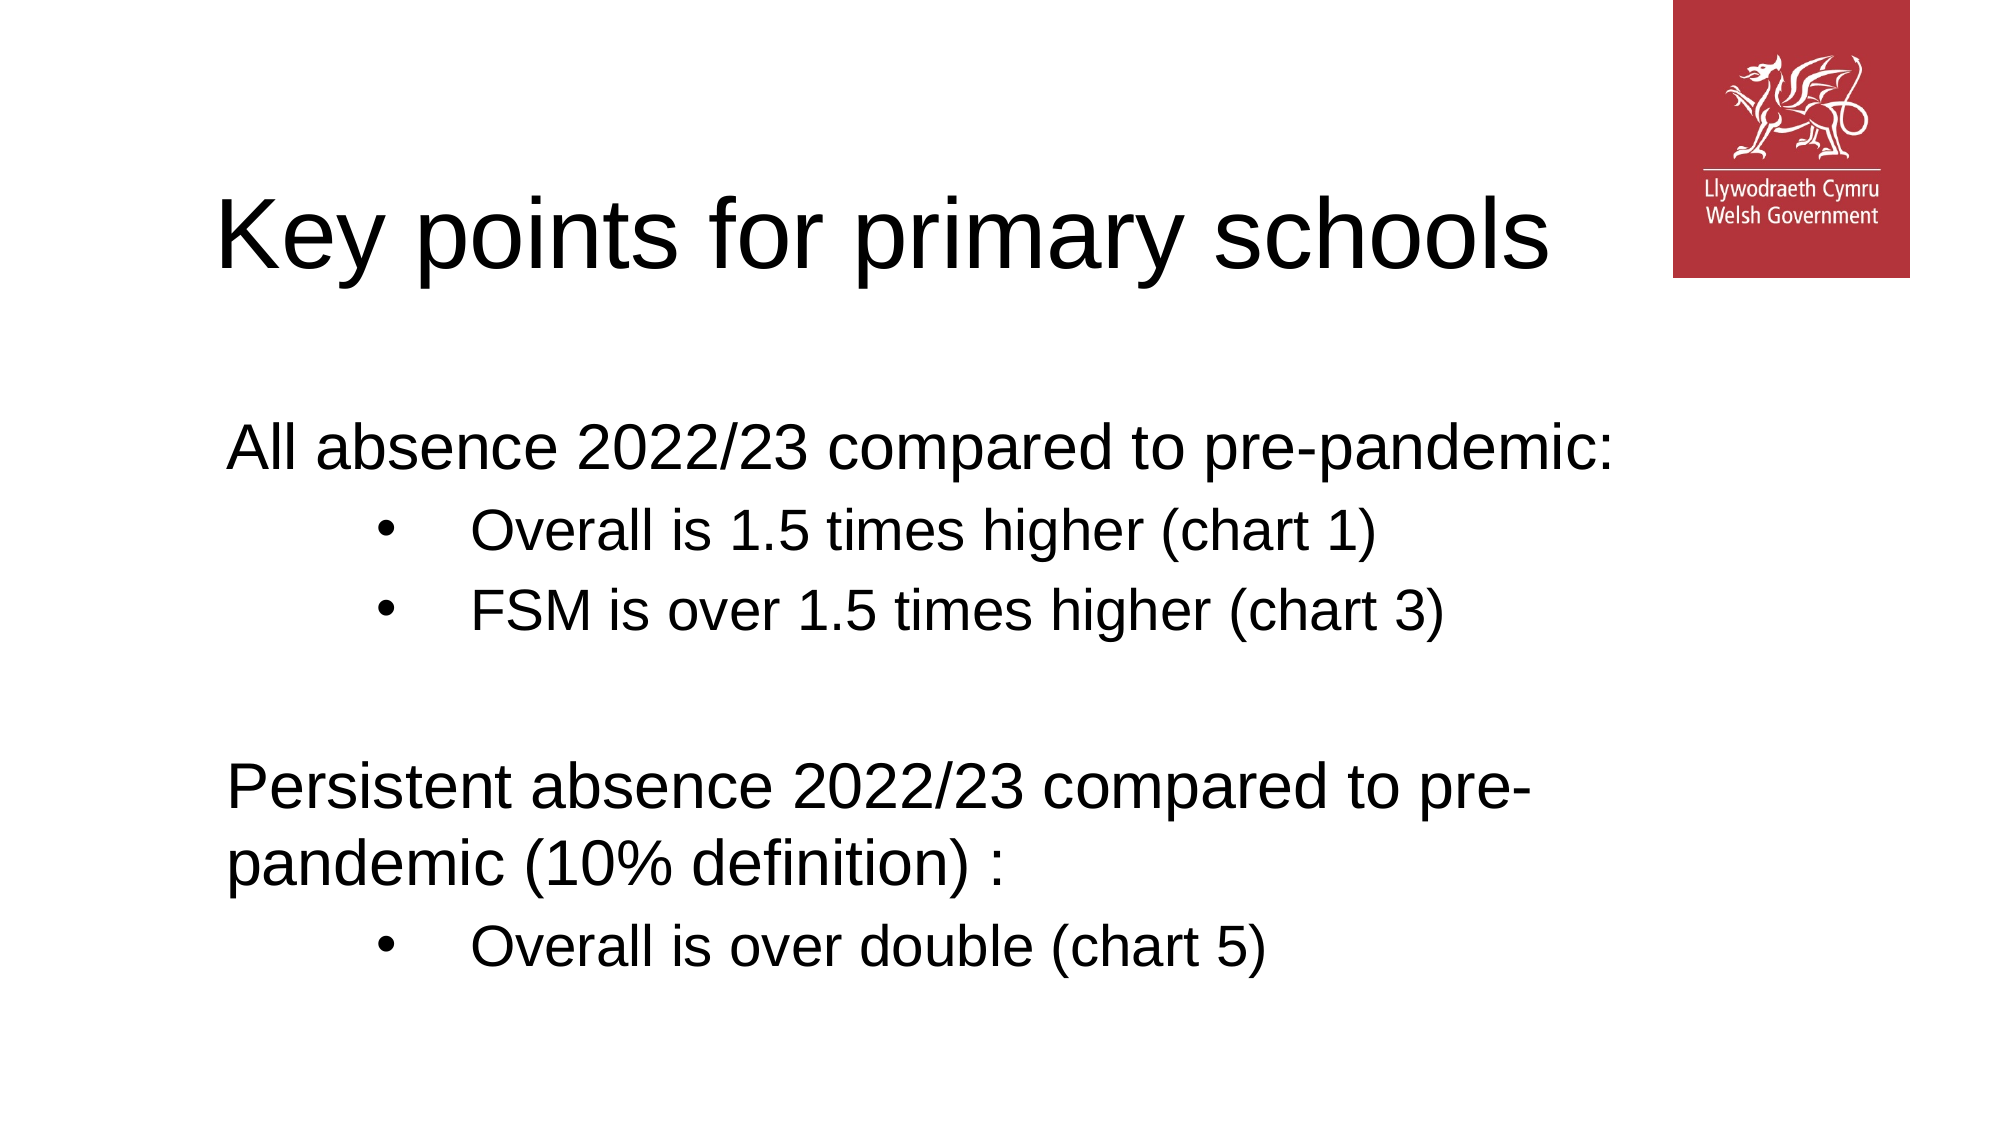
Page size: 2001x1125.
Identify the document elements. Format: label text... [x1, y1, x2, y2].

title Key points for primary schools [133, 119, 1634, 298]
subtitle All absence 2022/23 compared to pre-pandemic: Overall is 1.5 times higher (chart 1) FSM is over 1.5 times higher (chart 3) Persistent absence 2022/23 compared to pre-pandemic (10% definition) : Overall is over double (chart 5) [211, 397, 1712, 1006]
